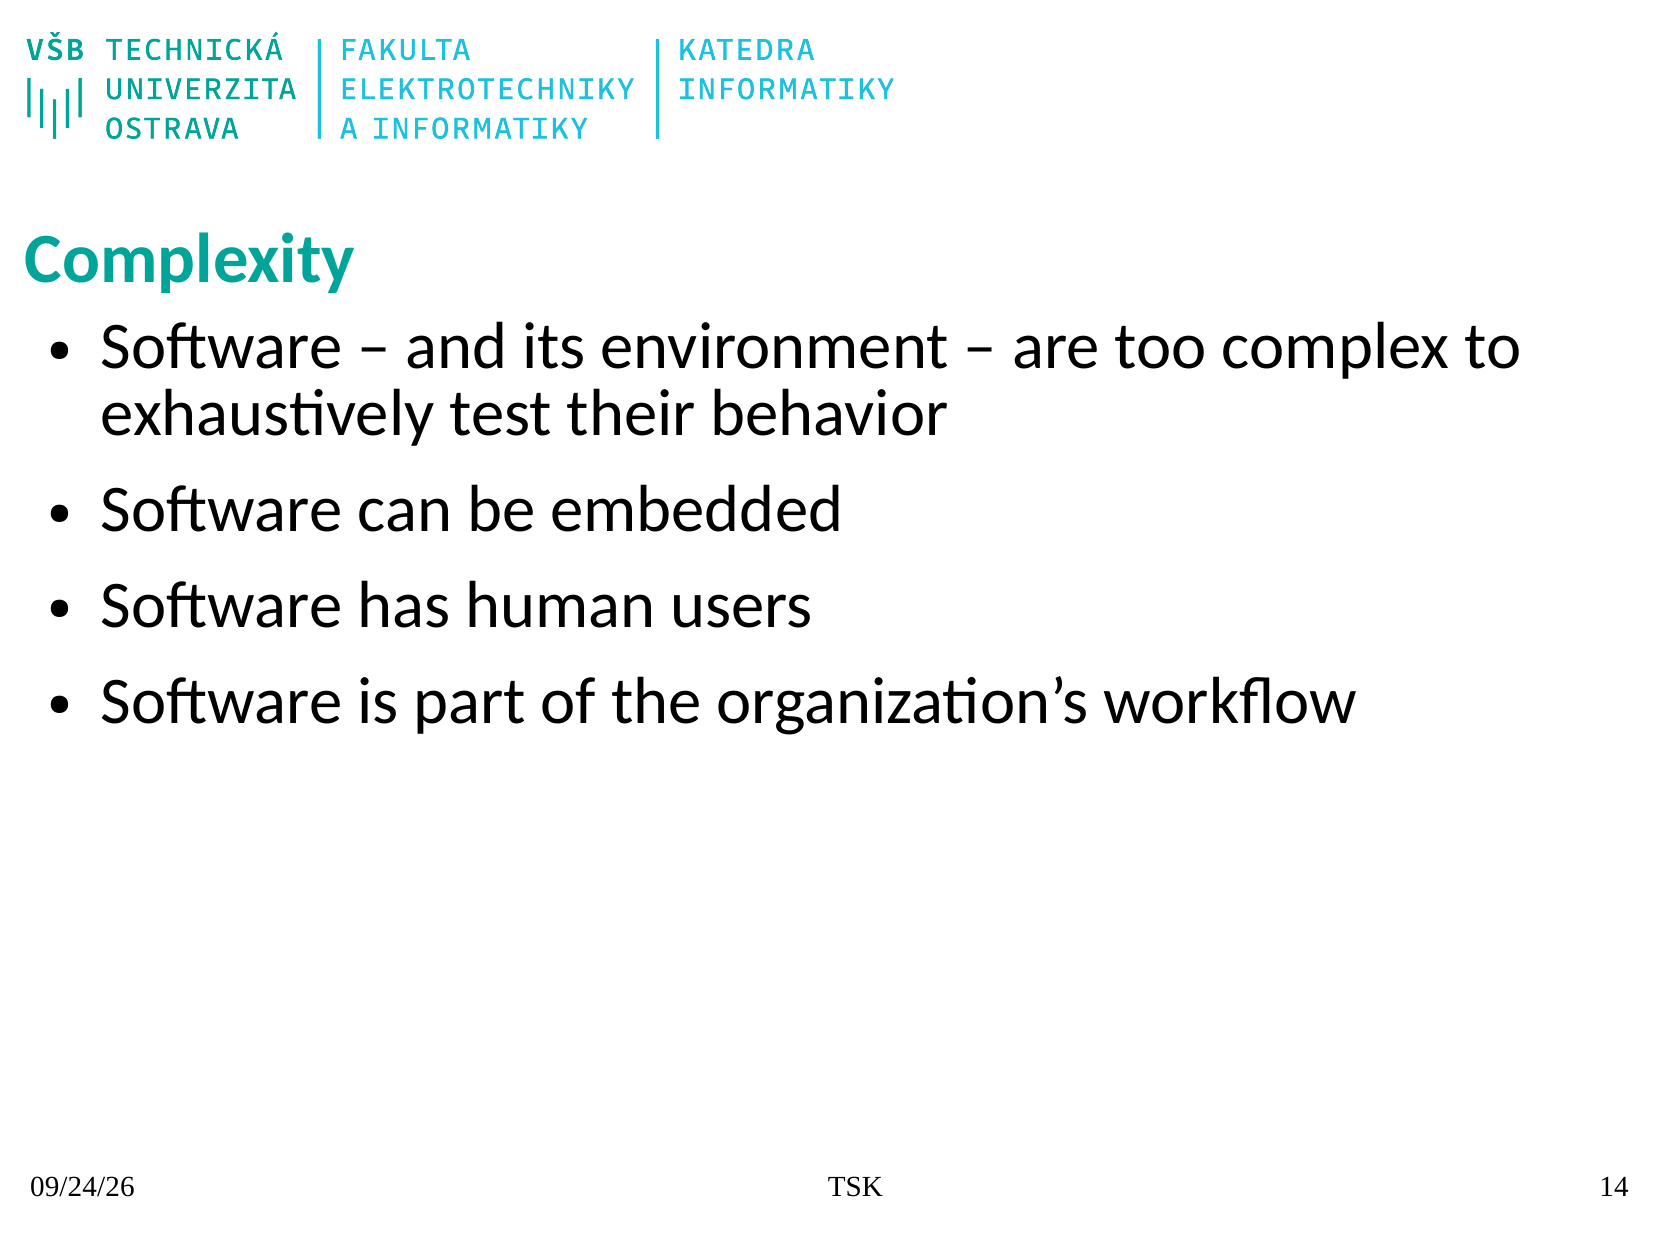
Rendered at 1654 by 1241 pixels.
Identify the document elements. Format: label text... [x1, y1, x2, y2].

picture [26, 31, 894, 139]
title Complexity [24, 169, 1629, 300]
list Software – and its environment – are too complex to exhaustively test their behavior Software can be embedded Software has human users Software is part of the organization’s workflow [30, 318, 1629, 1146]
